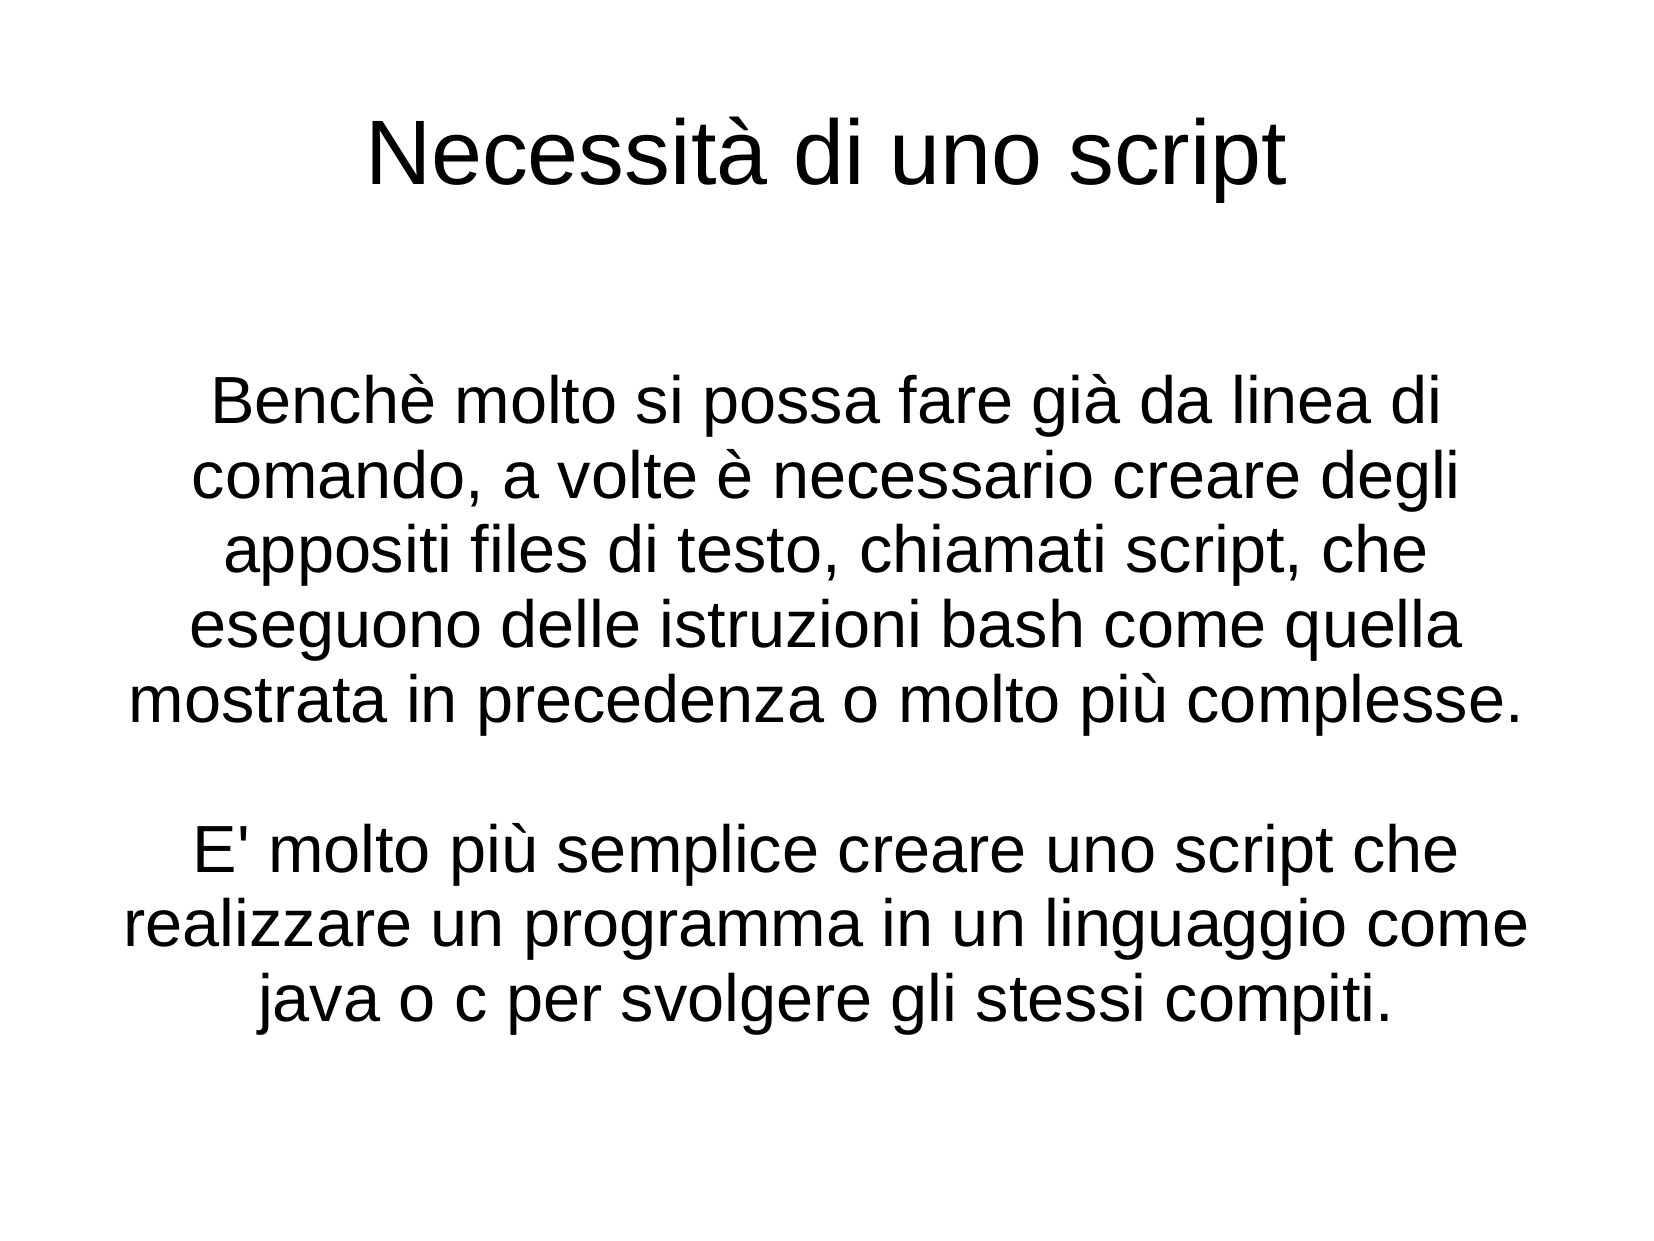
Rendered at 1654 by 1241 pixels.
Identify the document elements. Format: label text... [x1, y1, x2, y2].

subtitle Benchè molto si possa fare già da linea di comando, a volte è necessario creare degli appositi files di testo, chiamati script, che eseguono delle istruzioni bash come quella mostrata in precedenza o molto più complesse. E' molto più semplice creare uno script che realizzare un programma in un linguaggio come java o c per svolgere gli stessi compiti. [82, 297, 1571, 1102]
title Necessità di uno script [82, 56, 1571, 250]
